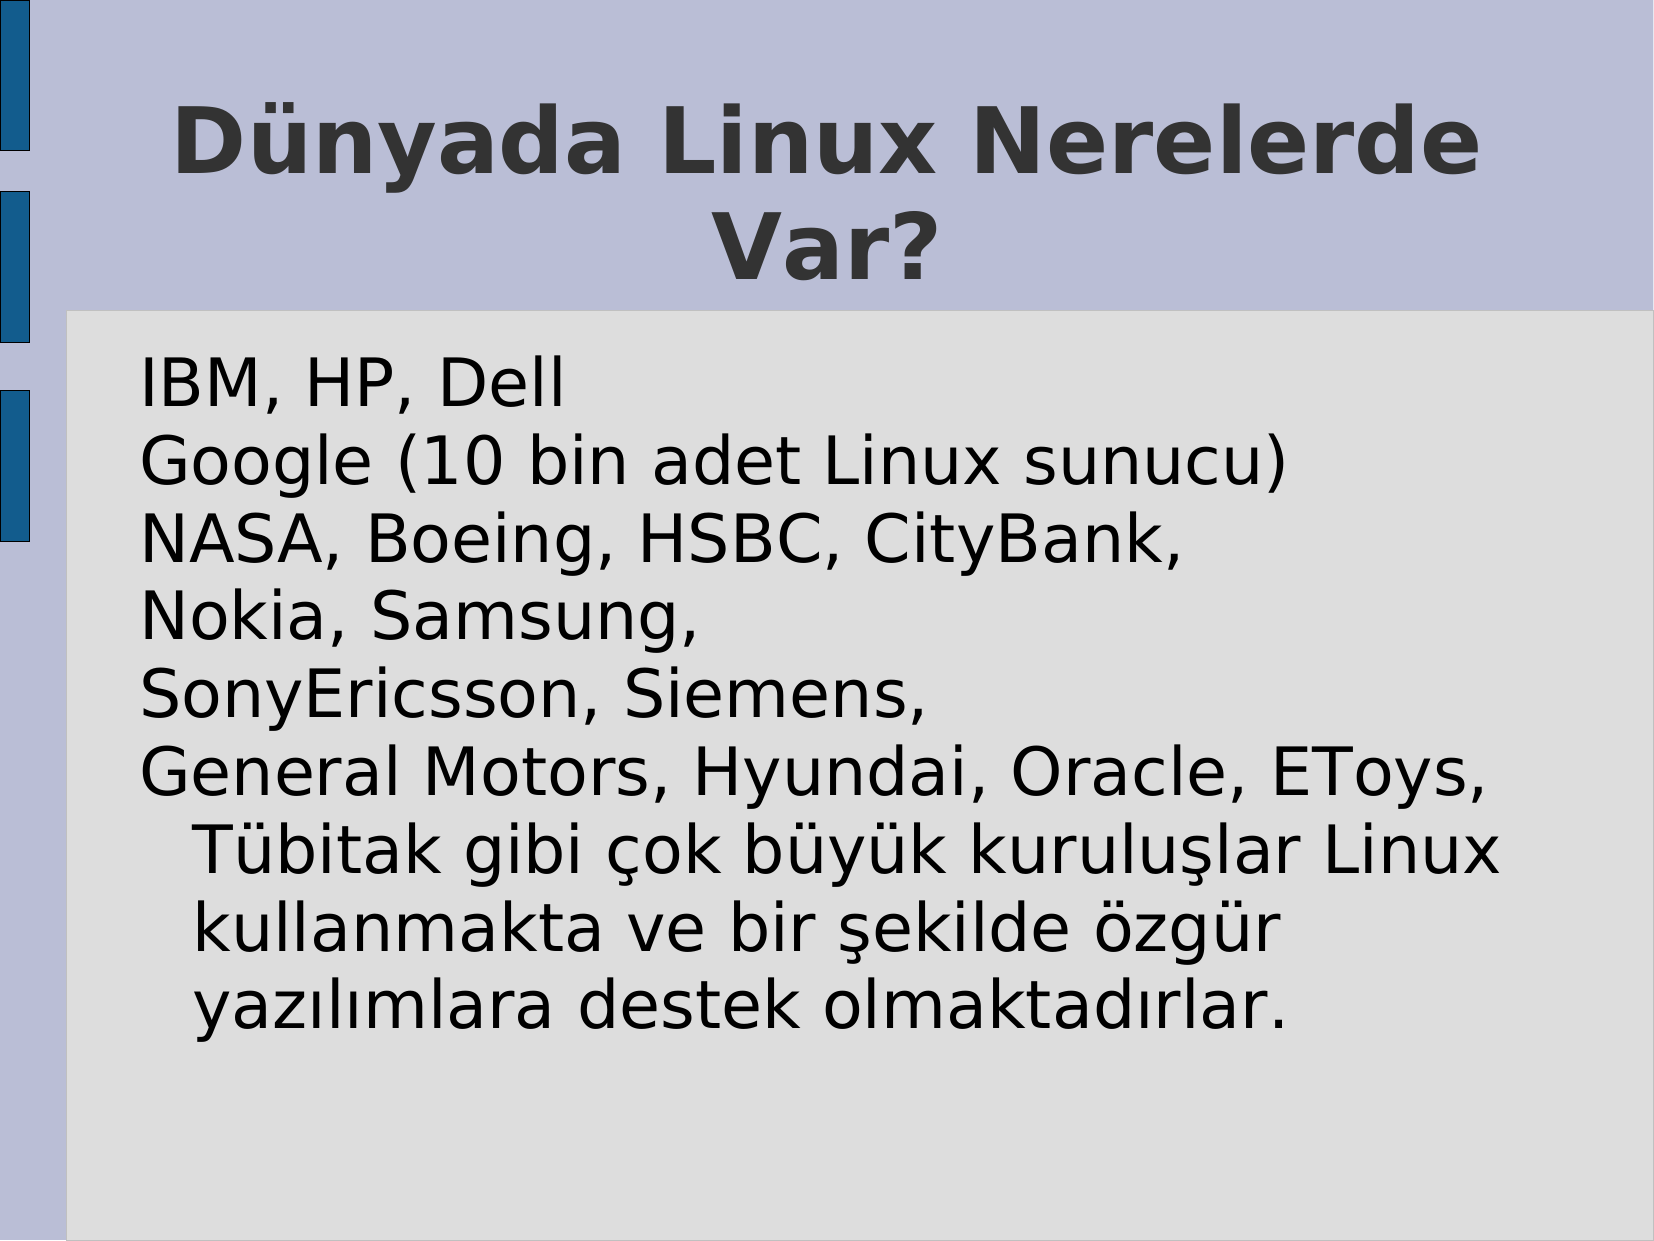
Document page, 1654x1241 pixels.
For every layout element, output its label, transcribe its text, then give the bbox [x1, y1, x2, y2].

title Dünyada Linux Nerelerde Var? [121, 87, 1534, 302]
list IBM, HP, Dell Google (10 bin adet Linux sunucu) NASA, Boeing, HSBC, CityBank, Nokia, Samsung, SonyEricsson, Siemens, General Motors, Hyundai, Oracle, EToys, Tübitak gibi çok büyük kuruluşlar Linux kullanmakta ve bir şekilde özgür yazılımlara destek olmaktadırlar. [121, 344, 1534, 1127]
